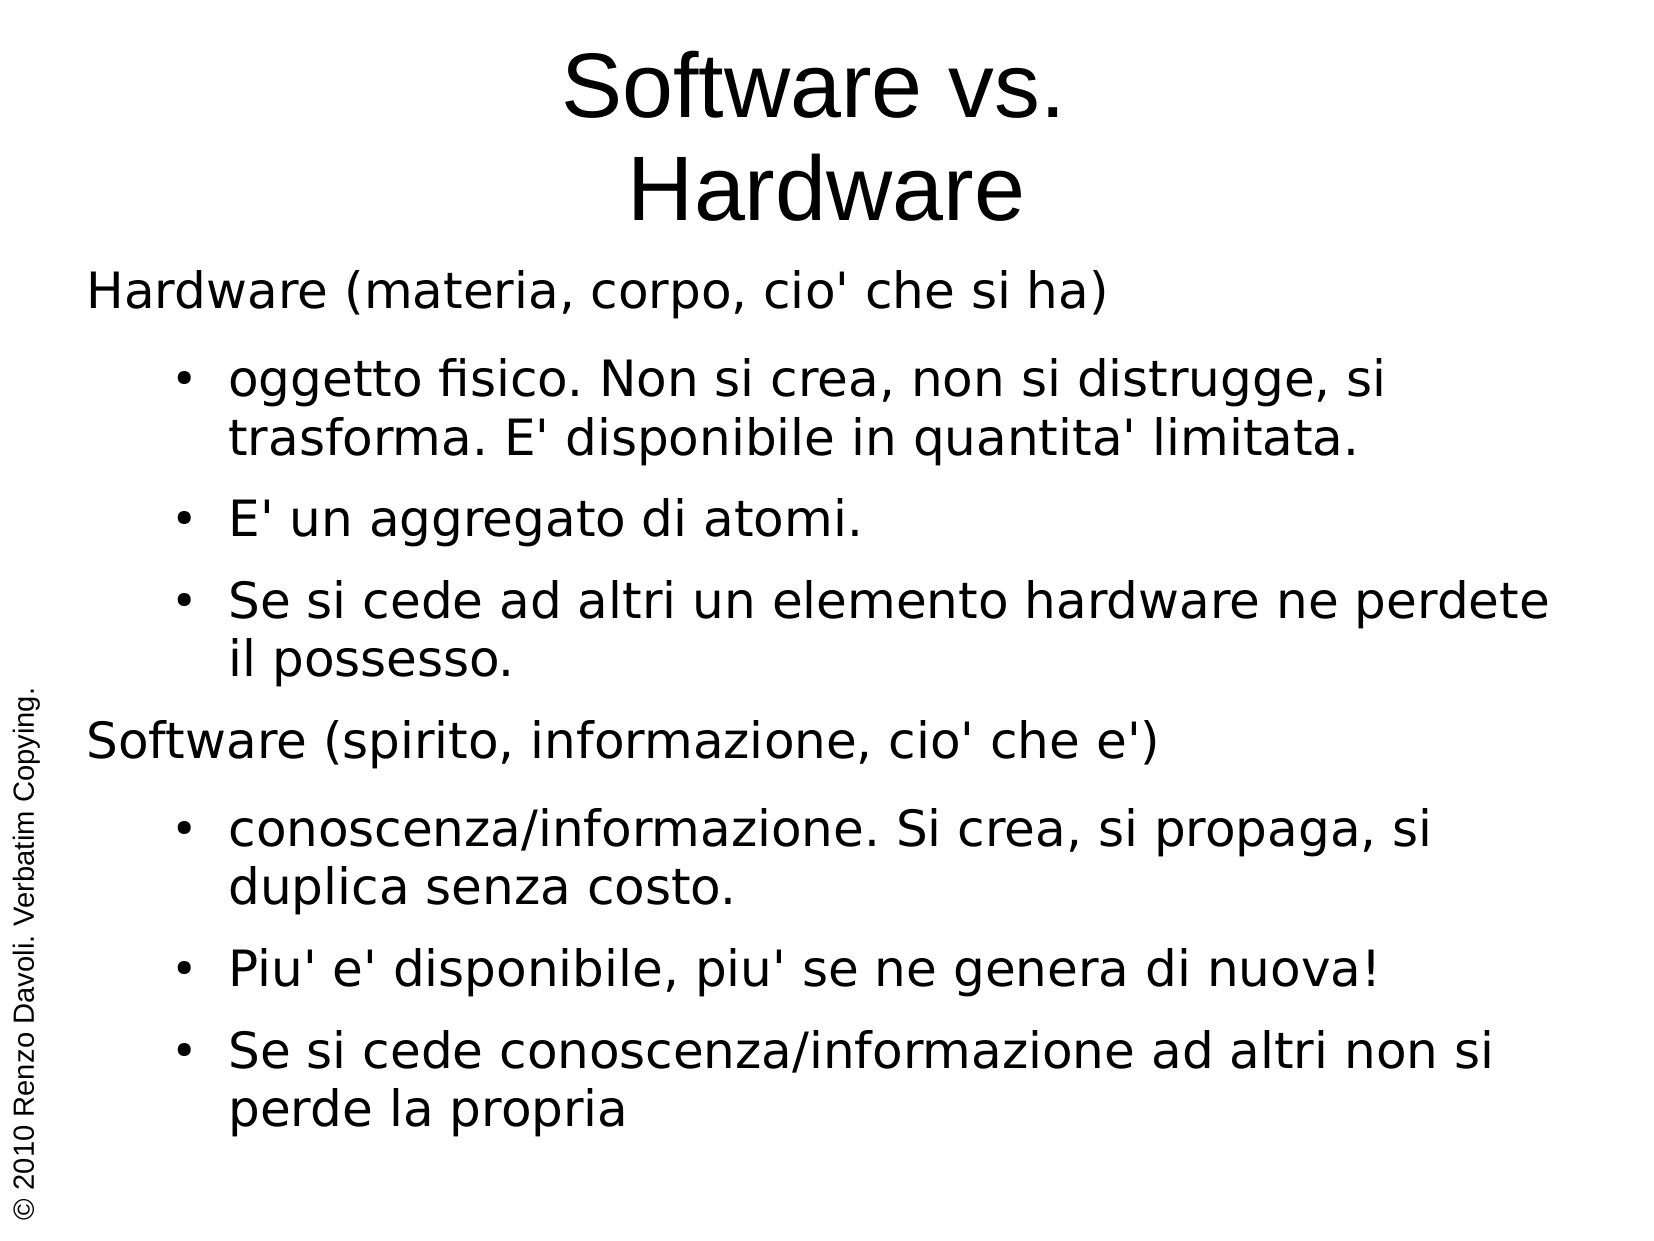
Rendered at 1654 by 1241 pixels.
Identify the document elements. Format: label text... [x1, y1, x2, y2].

list Hardware (materia, corpo, cio' che si ha) oggetto fisico. Non si crea, non si distrugge, si trasforma. E' disponibile in quantita' limitata. E' un aggregato di atomi. Se si cede ad altri un elemento hardware ne perdete il possesso. Software (spirito, informazione, cio' che e') conoscenza/informazione. Si crea, si propaga, si duplica senza costo. Piu' e' disponibile, piu' se ne genera di nuova! Se si cede conoscenza/informazione ad altri non si perde la propria [86, 262, 1576, 1139]
title Software vs. Hardware [82, 34, 1571, 240]
